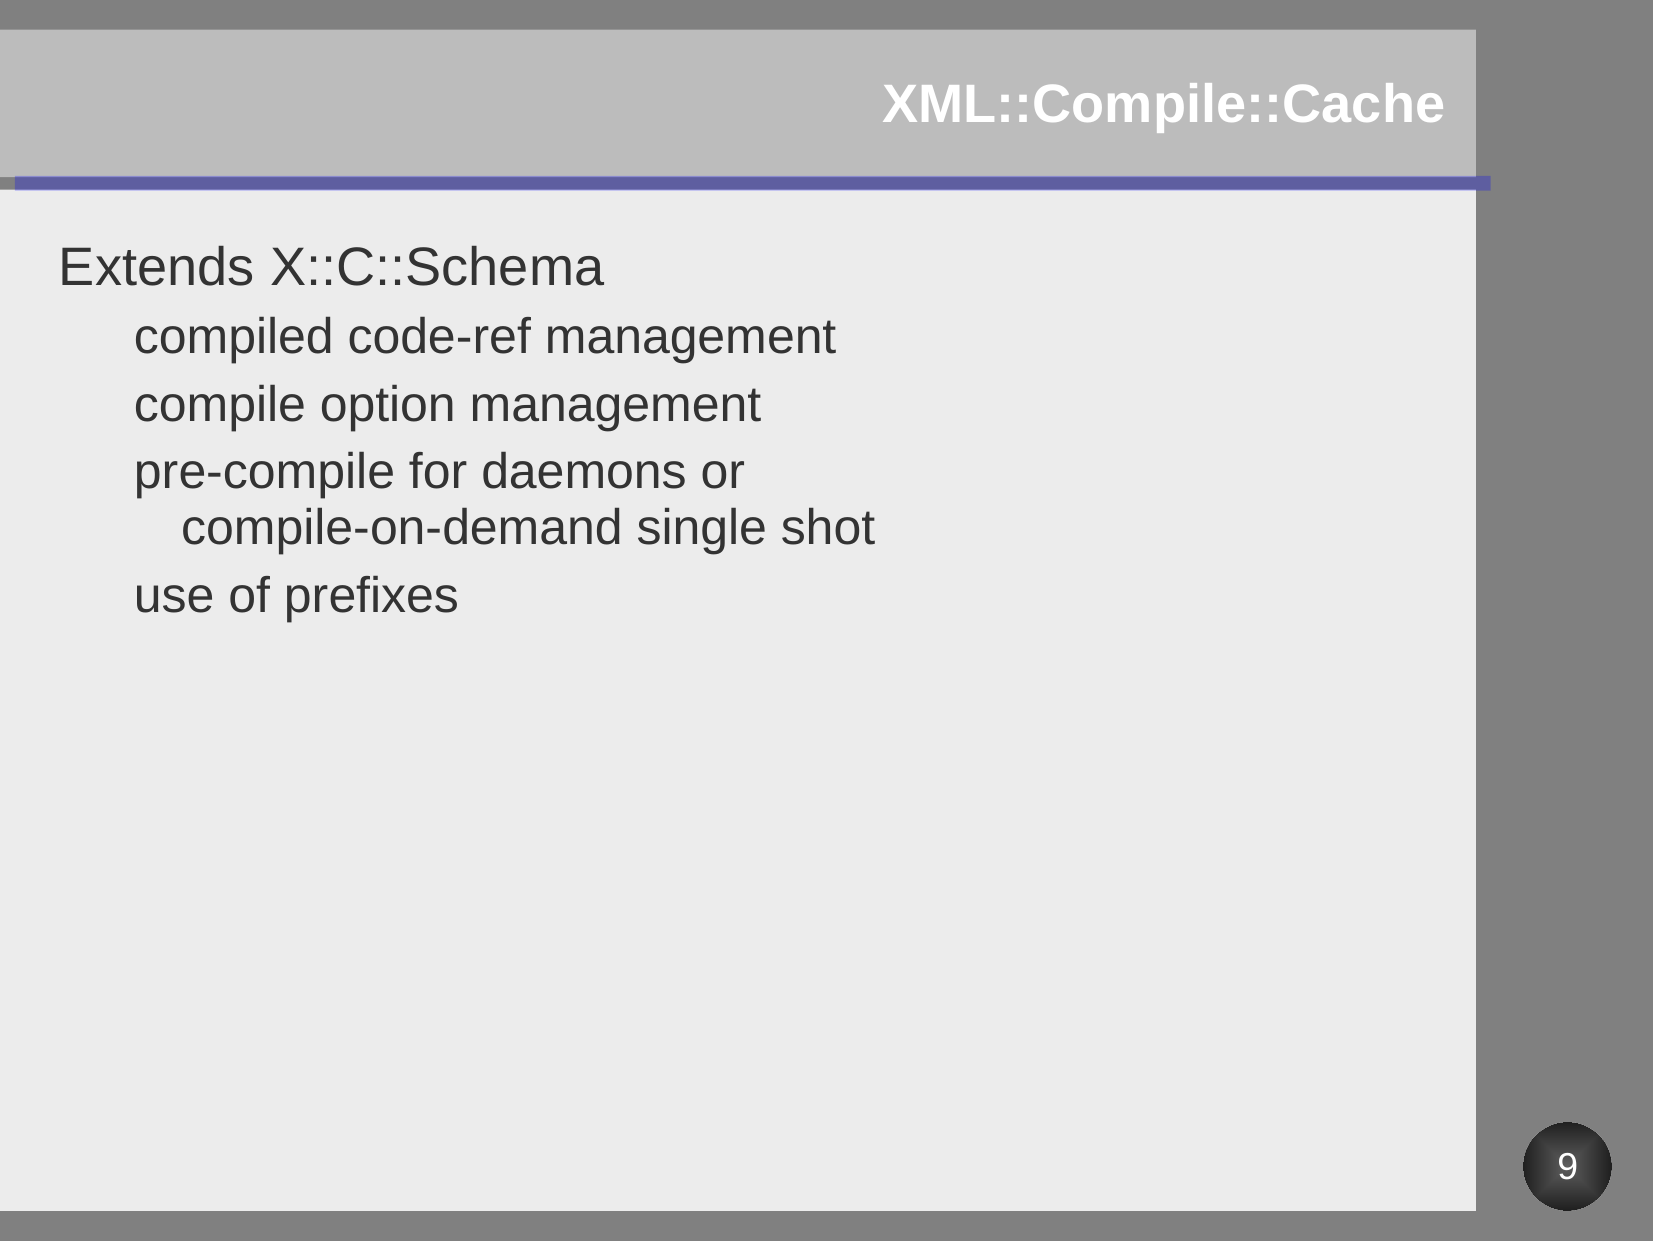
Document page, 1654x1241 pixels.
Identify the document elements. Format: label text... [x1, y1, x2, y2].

title XML::Compile::Cache [29, 59, 1447, 148]
list Extends X::C::Schema compiled code-ref management compile option management pre-compile for daemons or compile-on-demand single shot use of prefixes [58, 236, 1417, 1182]
